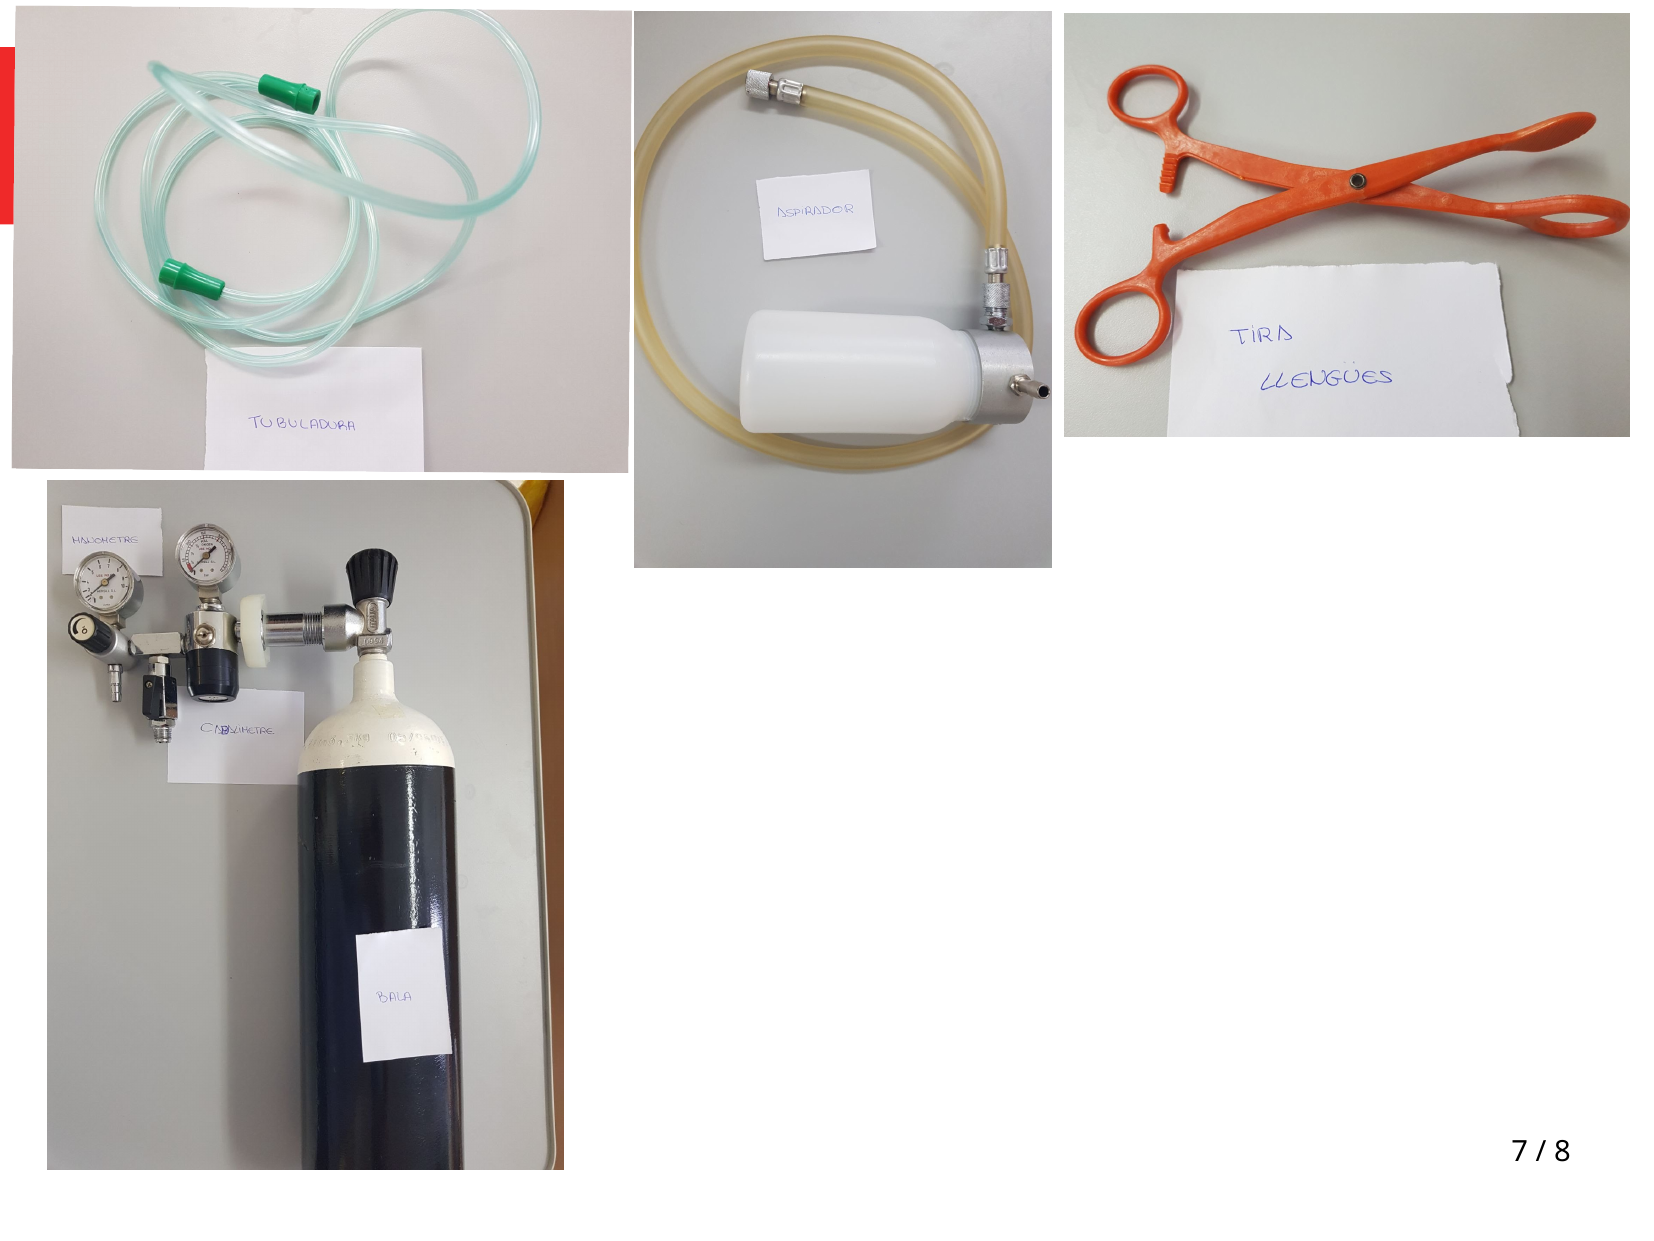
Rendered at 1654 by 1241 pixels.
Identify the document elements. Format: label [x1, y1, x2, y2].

picture [634, 11, 1052, 568]
picture [1064, 13, 1630, 438]
picture [47, 480, 564, 1170]
picture [11, 5, 632, 473]
